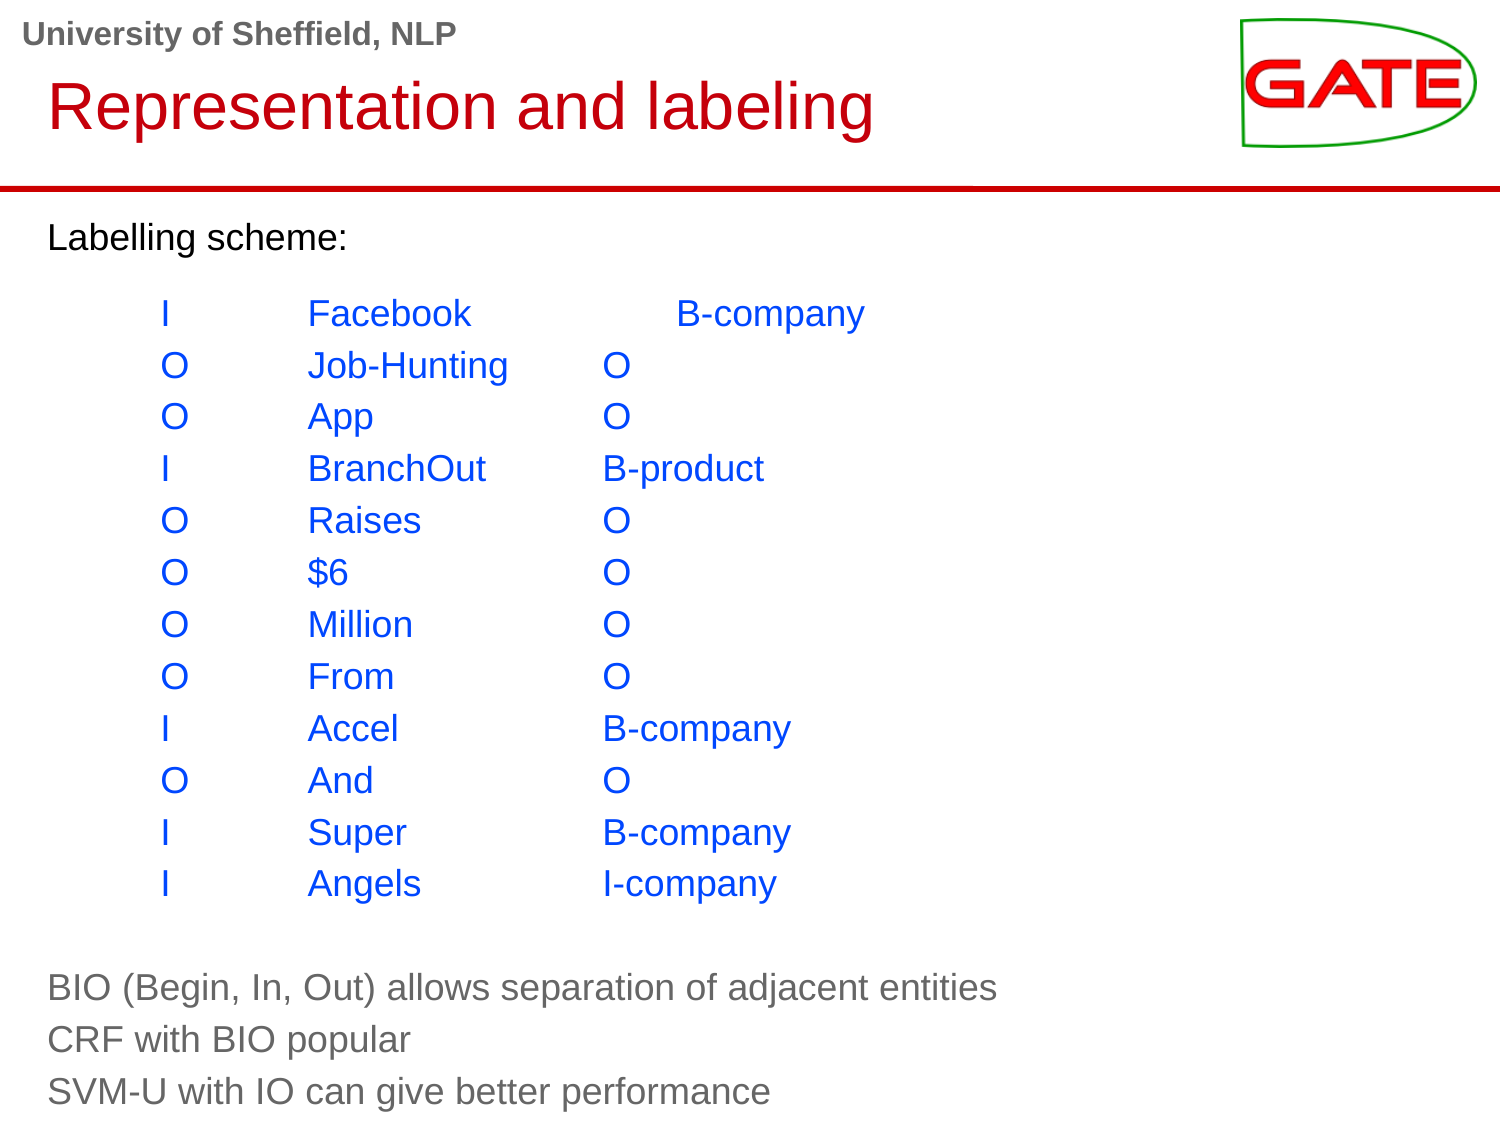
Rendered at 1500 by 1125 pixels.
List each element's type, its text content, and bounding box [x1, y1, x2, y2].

picture [1240, 18, 1477, 148]
text_box Representation and labeling [47, 47, 1267, 168]
text_box Labelling scheme: I Facebook B-company O Job-Hunting O O App O I BranchOut B-product O Raises O O $6 O O Million O O From O I Accel B-company O And O I Super B-company I Angels I-company BIO (Begin, In, Out) allows separation of adjacent entities CRF with BIO popular SVM-U with IO can give better performance [47, 212, 1500, 1064]
